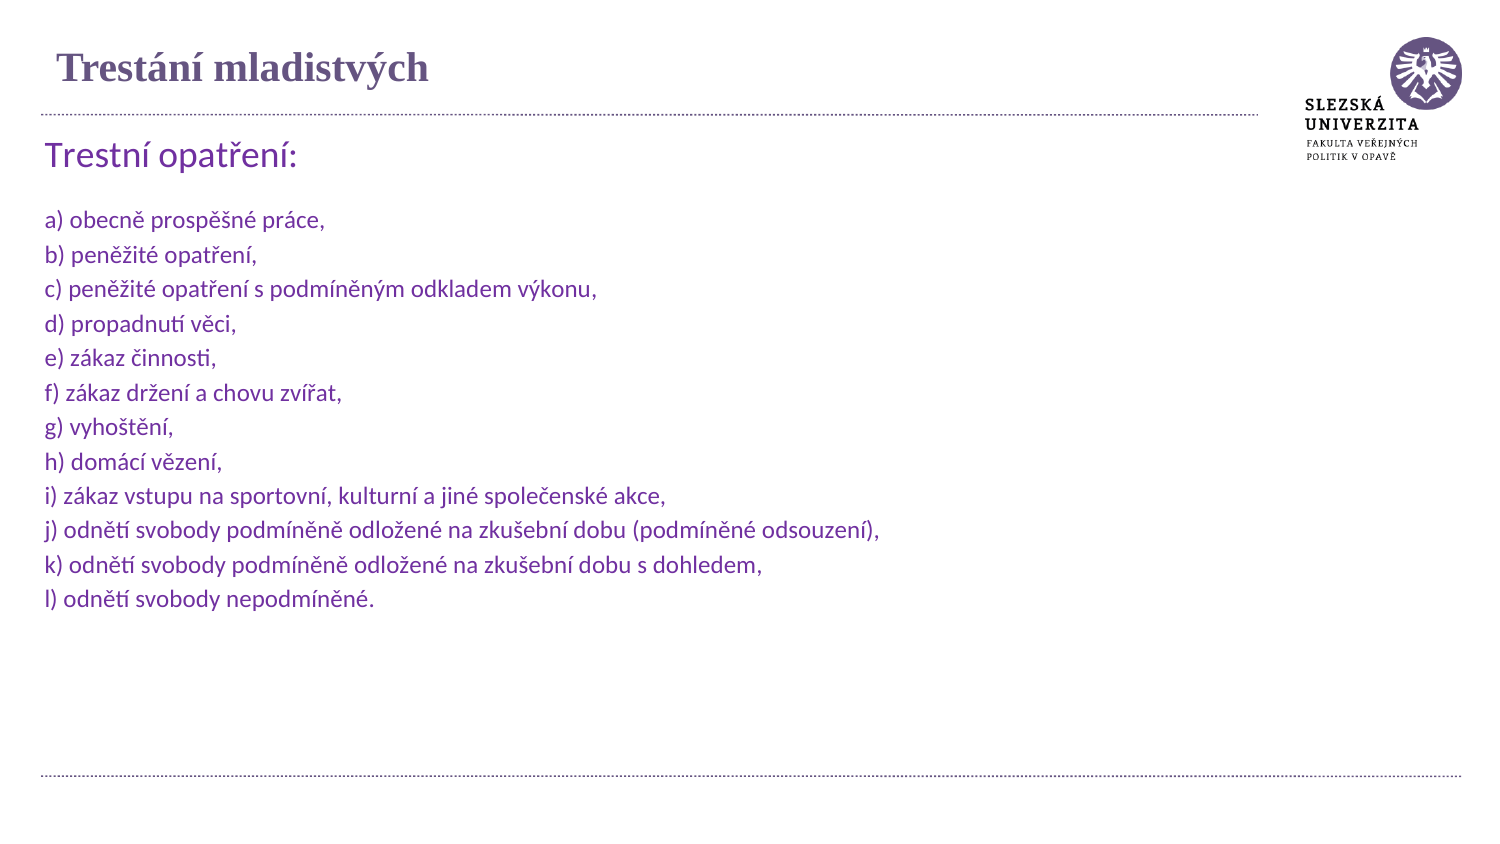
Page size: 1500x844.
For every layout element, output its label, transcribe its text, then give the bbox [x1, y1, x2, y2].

title Trestání mladistvých [41, 32, 1325, 115]
text_box Trestní opatření: a) obecně prospěšné práce, b) peněžité opatření, c) peněžité opatření s podmíněným odkladem výkonu, d) propadnutí věci, e) zákaz činnosti, f) zákaz držení a chovu zvířat, g) vyhoštění, h) domácí vězení, i) zákaz vstupu na sportovní, kulturní a jiné společenské akce, j) odnětí svobody podmíněně odložené na zkušební dobu (podmíněné odsouzení), k) odnětí svobody podmíněně odložené na zkušební dobu s dohledem, l) odnětí svobody nepodmíněné. [0, 115, 1358, 844]
